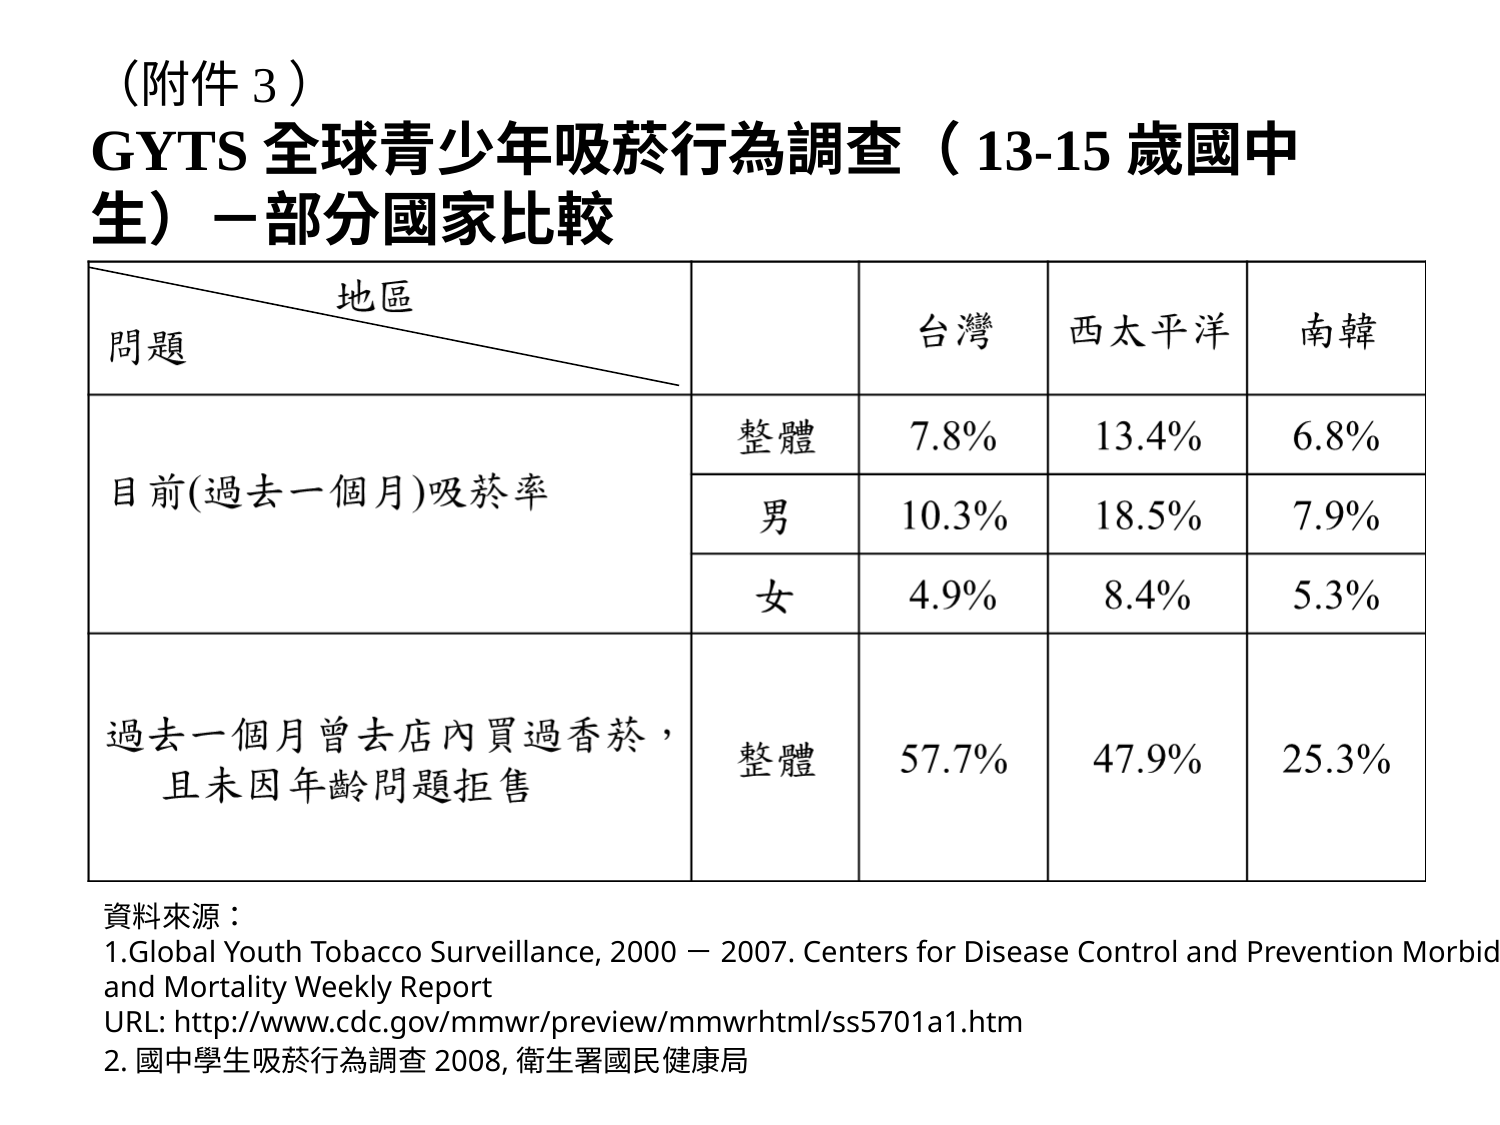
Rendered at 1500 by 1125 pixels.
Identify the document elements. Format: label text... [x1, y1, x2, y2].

picture [78, 258, 1426, 882]
text_box 資料來源： 1.Global Youth Tobacco Surveillance, 2000－2007. Centers for Disease Control and Prevention Morbidity and Mortality Weekly Report URL: http://www.cdc.gov/mmwr/preview/mmwrhtml/ss5701a1.htm 2.國中學生吸菸行為調查2008,衛生署國民健康局 [88, 890, 1500, 1085]
title （附件3） GYTS全球青少年吸菸行為調查（13-15歲國中生）－部分國家比較 [75, 45, 1426, 233]
